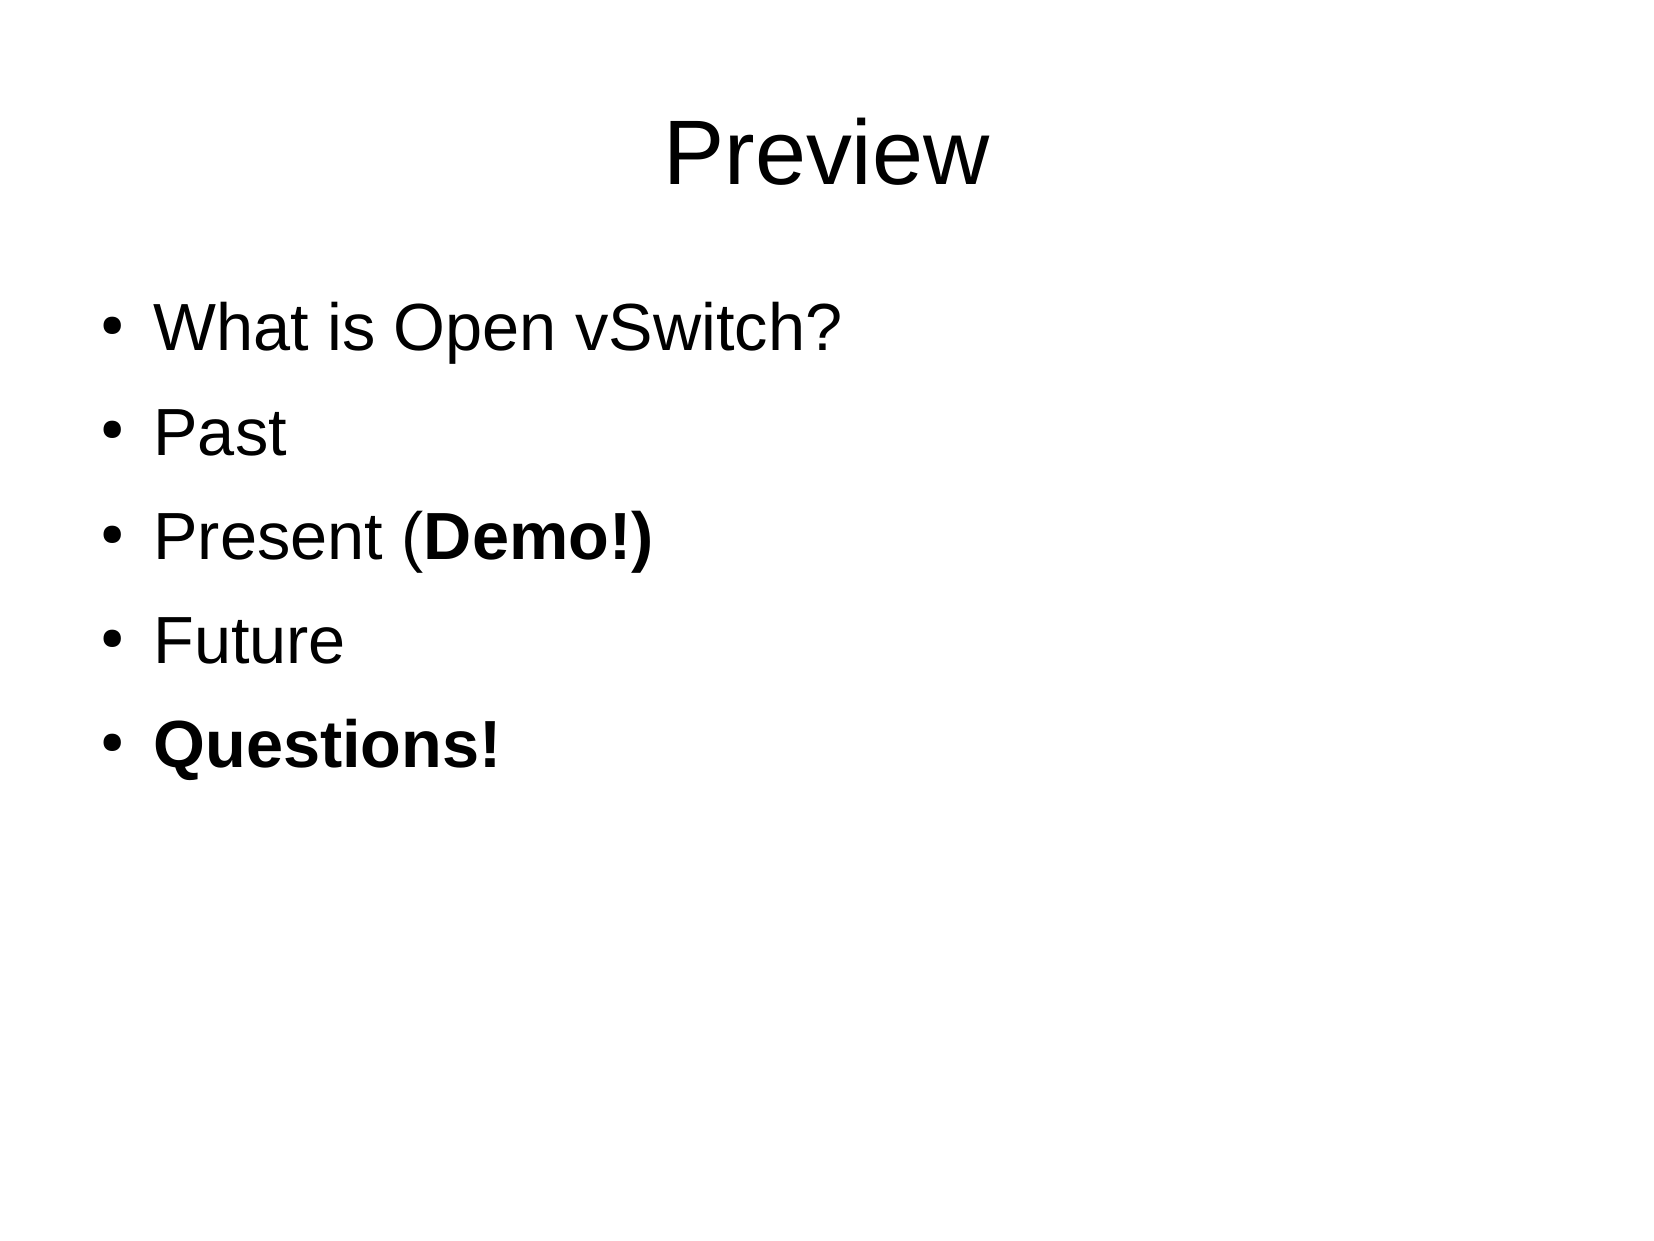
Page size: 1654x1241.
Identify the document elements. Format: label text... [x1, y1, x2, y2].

list What is Open vSwitch? Past Present (Demo!) Future Questions! [82, 290, 1538, 1010]
title Preview [82, 49, 1571, 257]
